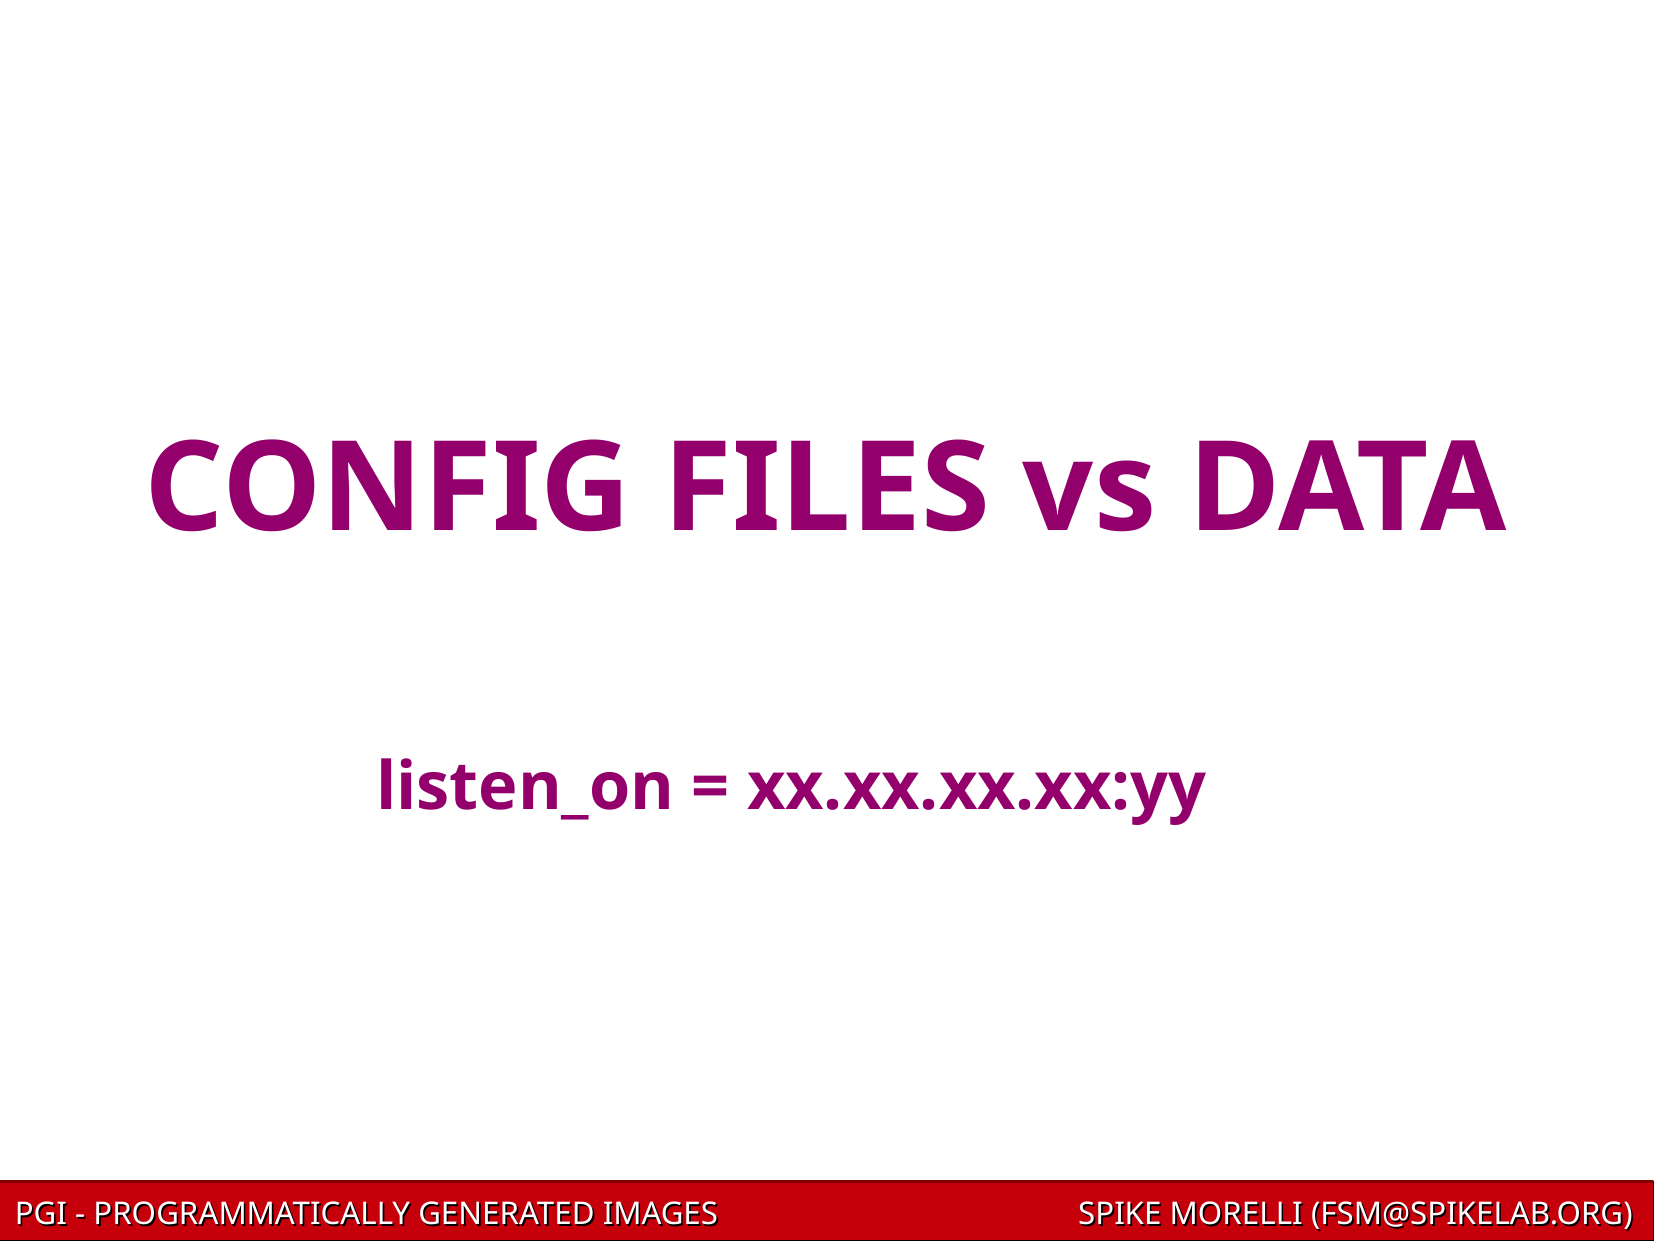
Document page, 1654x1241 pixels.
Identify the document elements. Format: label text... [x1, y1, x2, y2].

text_box CONFIG FILES vs DATA listen_on = xx.xx.xx.xx:yy [130, 389, 1506, 760]
text_box SPIKE MORELLI (FSM@SPIKELAB.ORG) [1063, 1184, 1643, 1235]
text_box PGI - PROGRAMMATICALLY GENERATED IMAGES [0, 1184, 722, 1235]
text_box [0, 1183, 1654, 1241]
